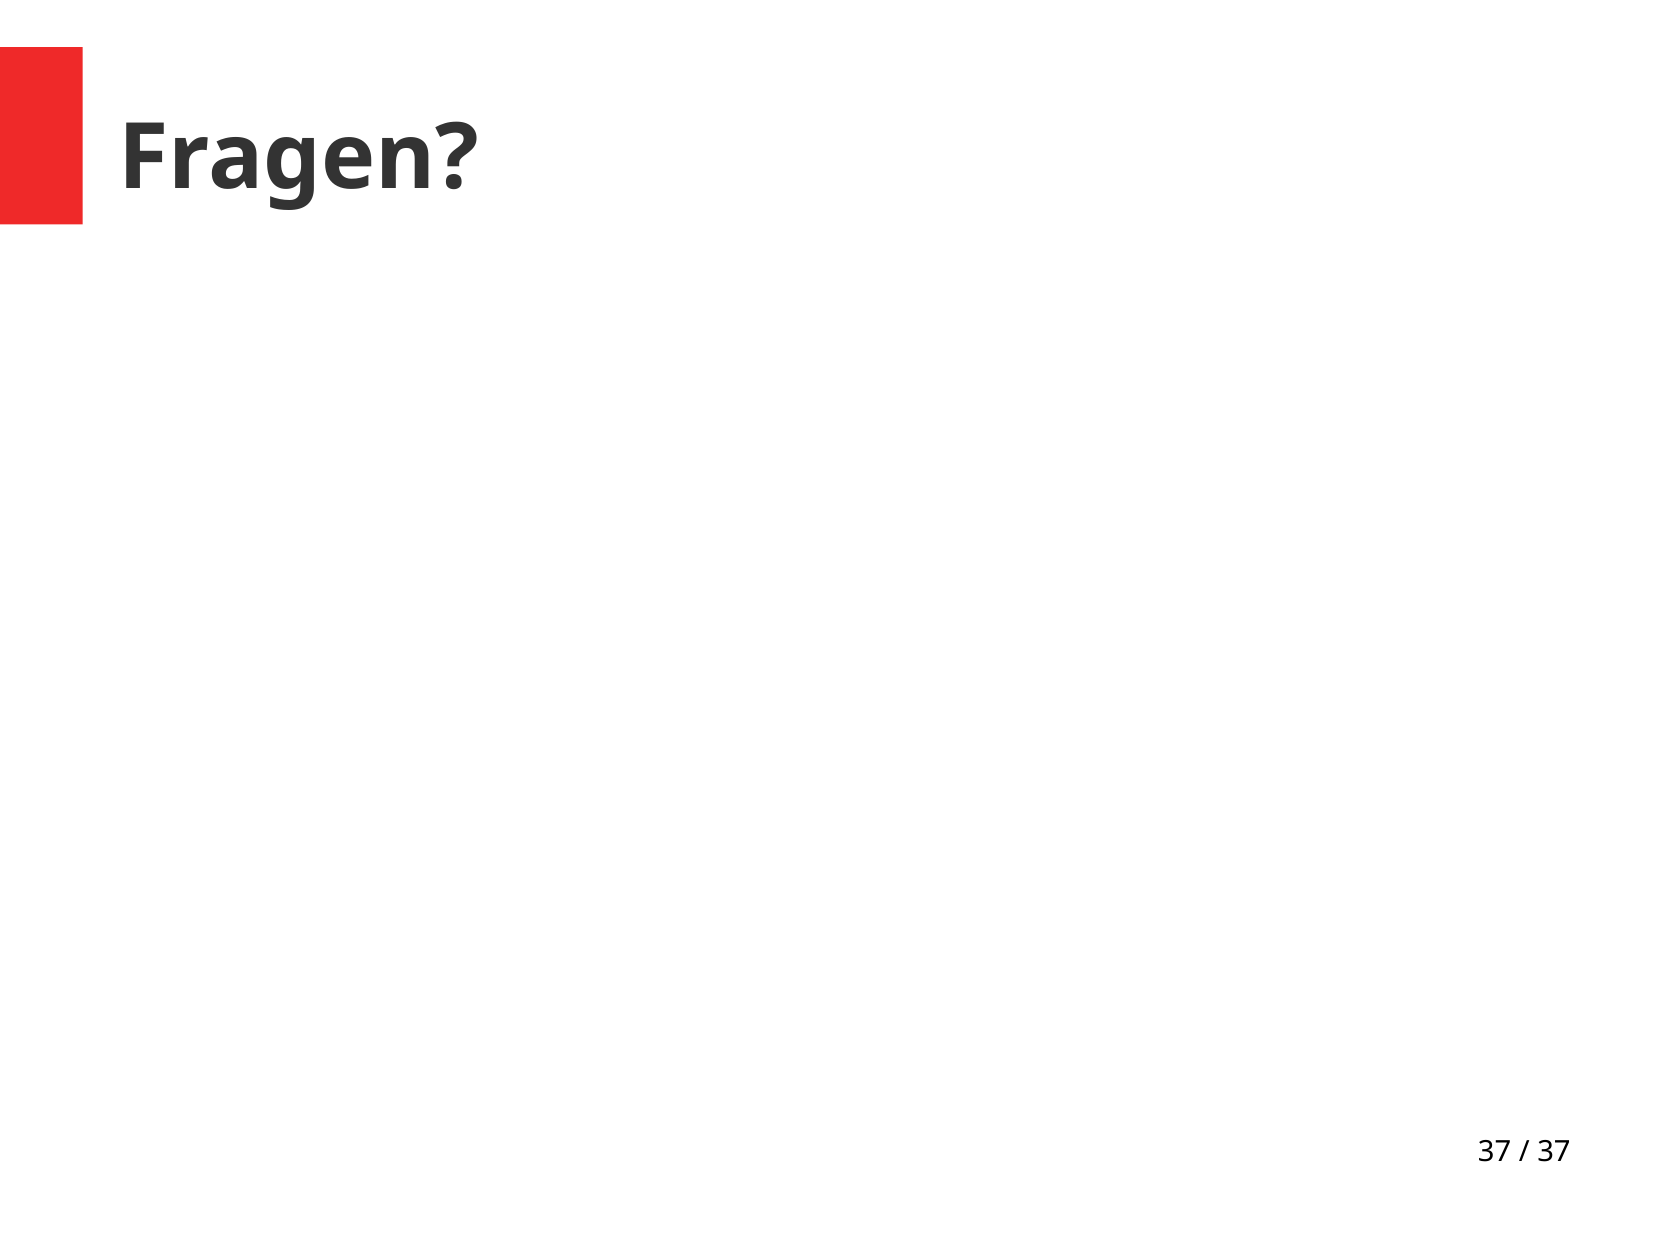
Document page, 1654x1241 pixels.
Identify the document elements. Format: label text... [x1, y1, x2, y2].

title Fragen? [118, 49, 1571, 257]
